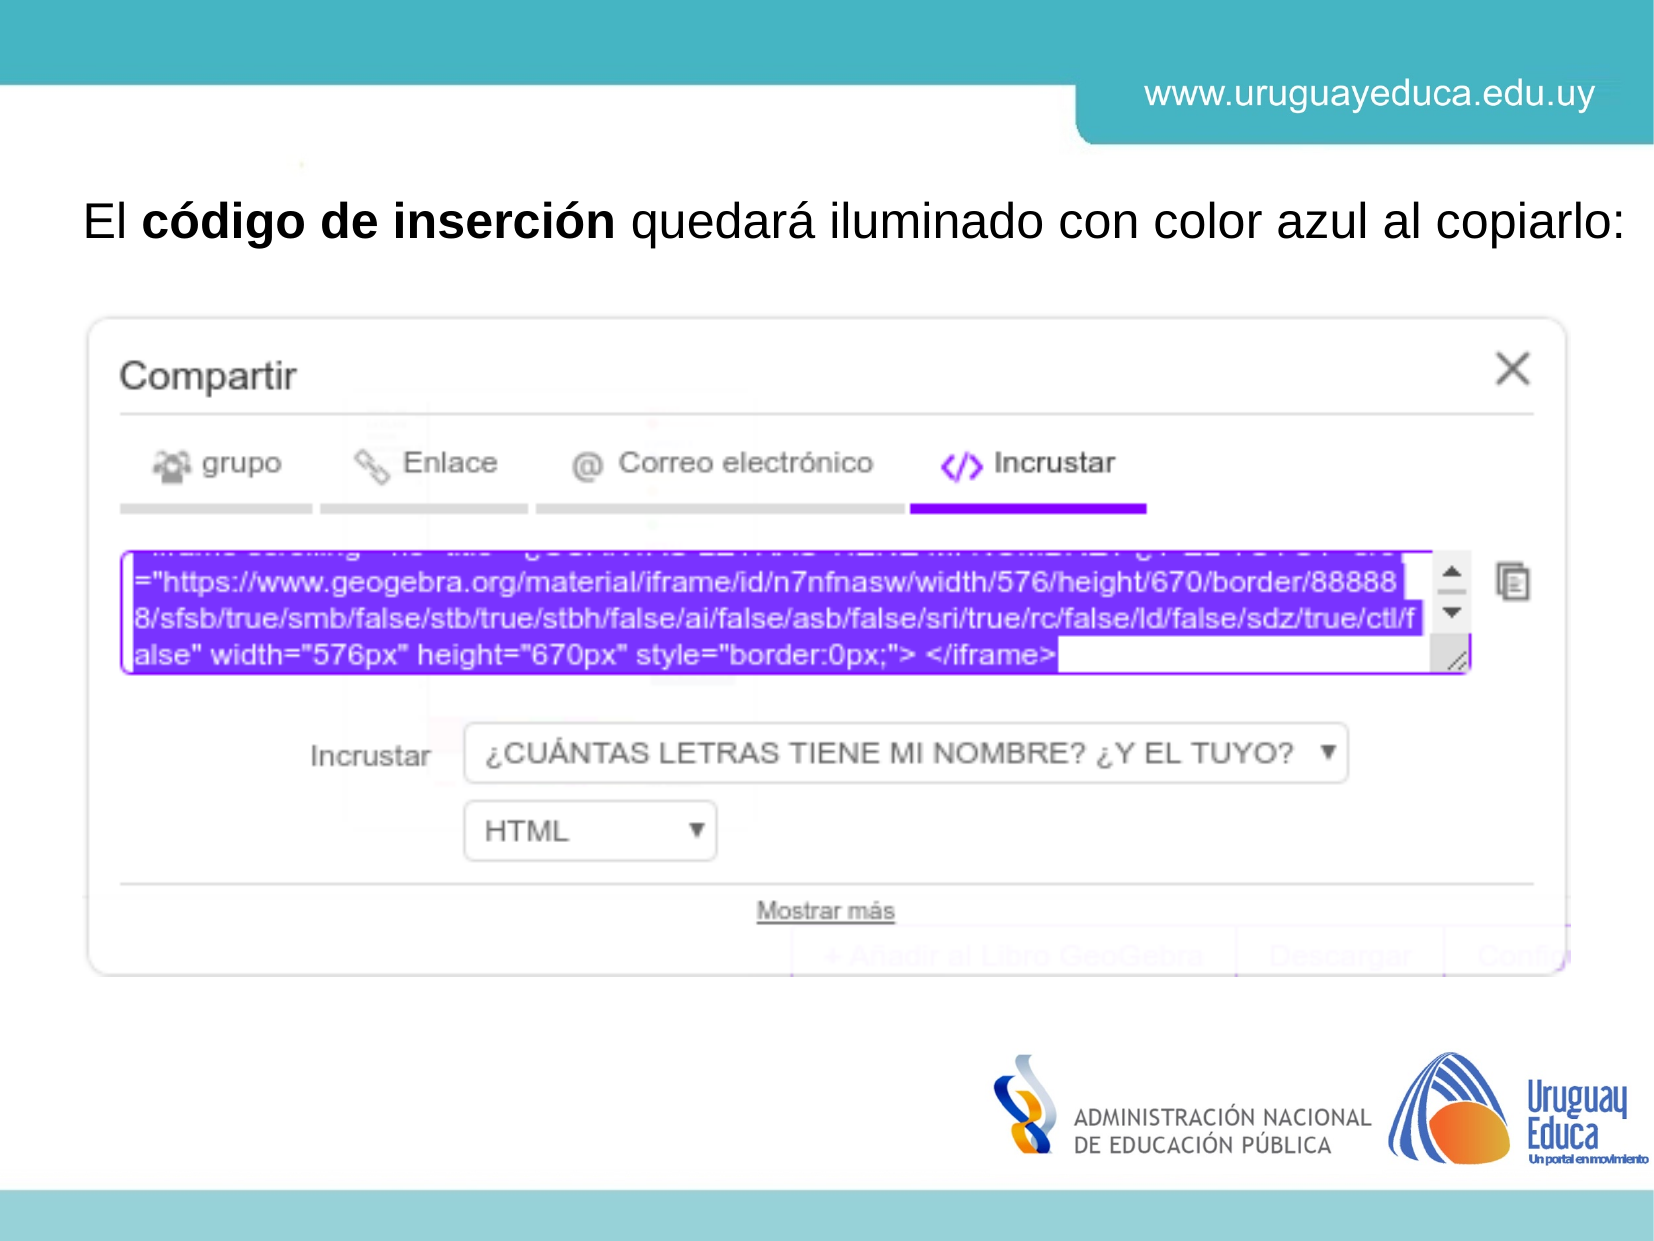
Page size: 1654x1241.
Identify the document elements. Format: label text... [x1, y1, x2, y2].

title El código de inserción quedará iluminado con color azul al copiarlo: [82, 0, 1648, 497]
picture [0, 0, 1654, 1241]
